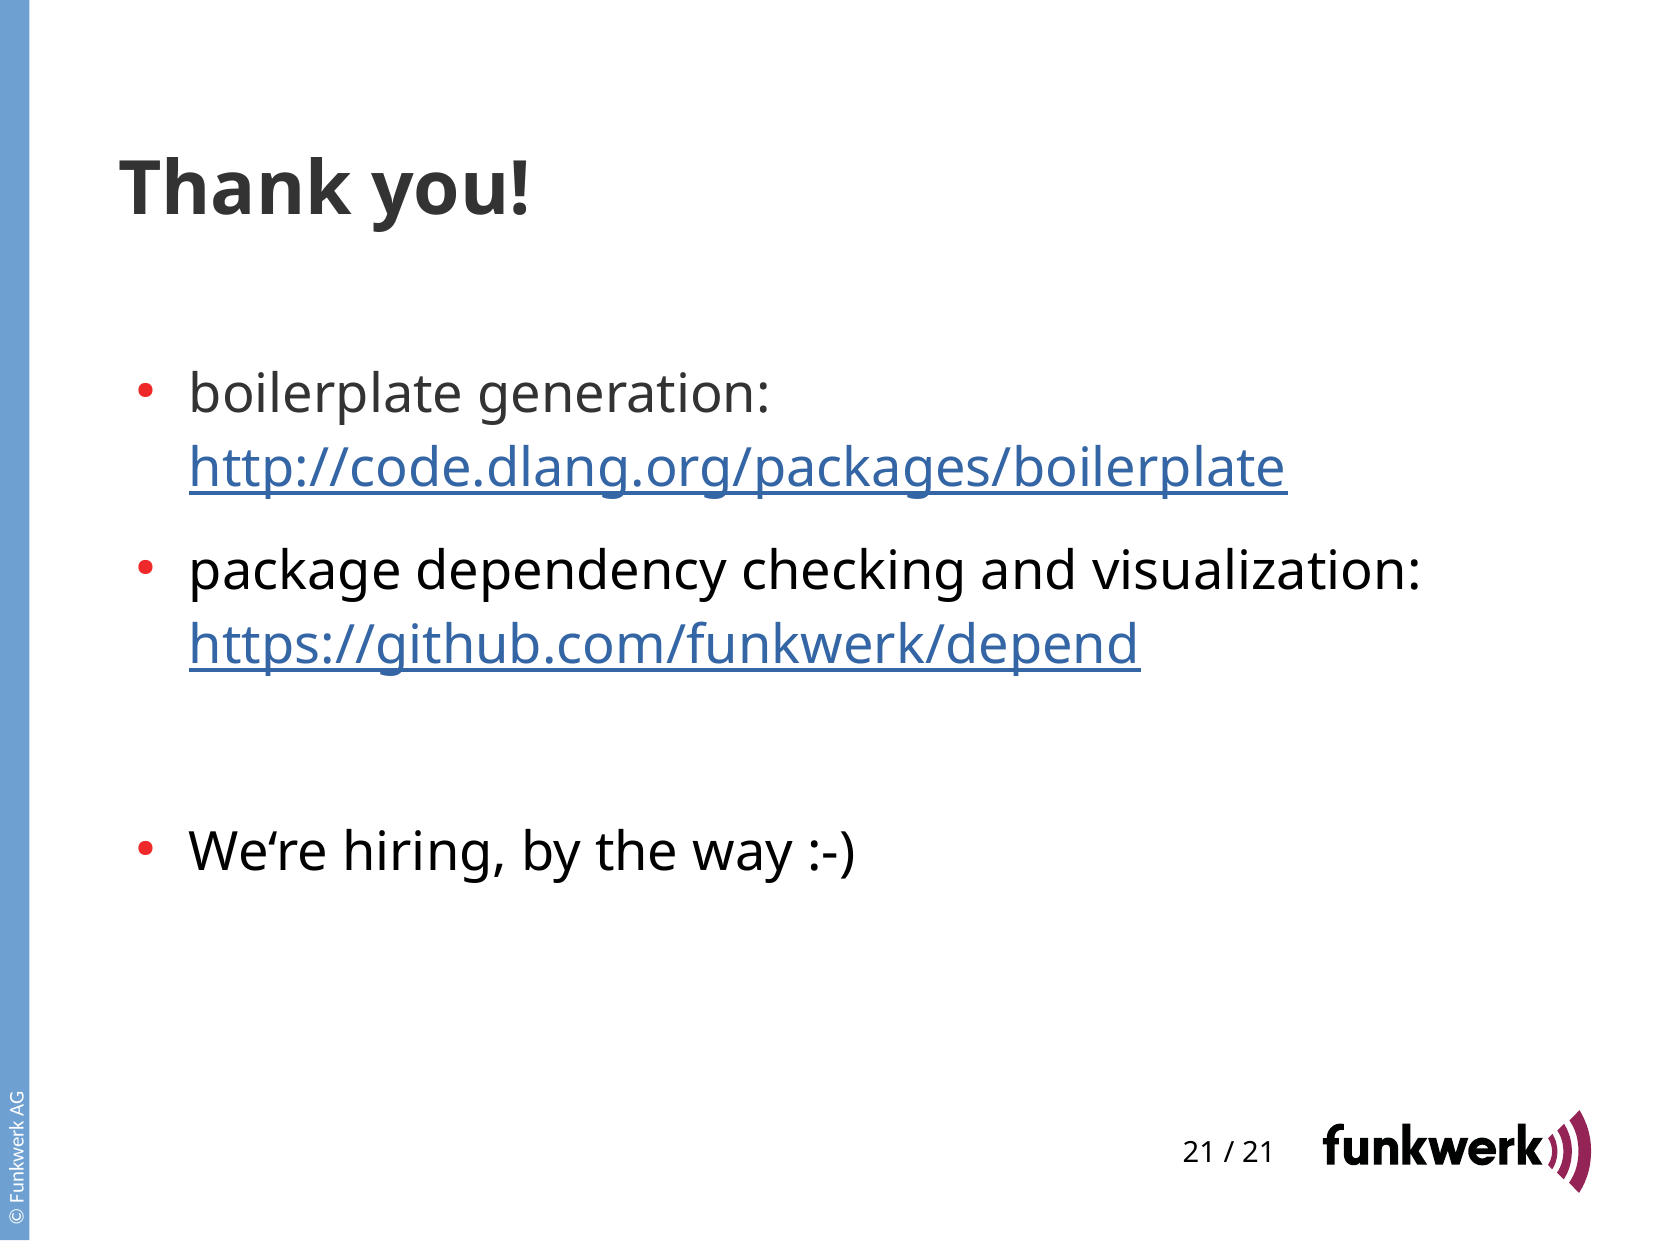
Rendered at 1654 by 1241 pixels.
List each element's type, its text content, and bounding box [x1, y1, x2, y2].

title Thank you! [118, 49, 1571, 237]
list boilerplate generation: http://code.dlang.org/packages/boilerplate package dependency checking and visualization: https://github.com/funkwerk/depend We‘re hiring, by the way :-) [118, 354, 1536, 1074]
